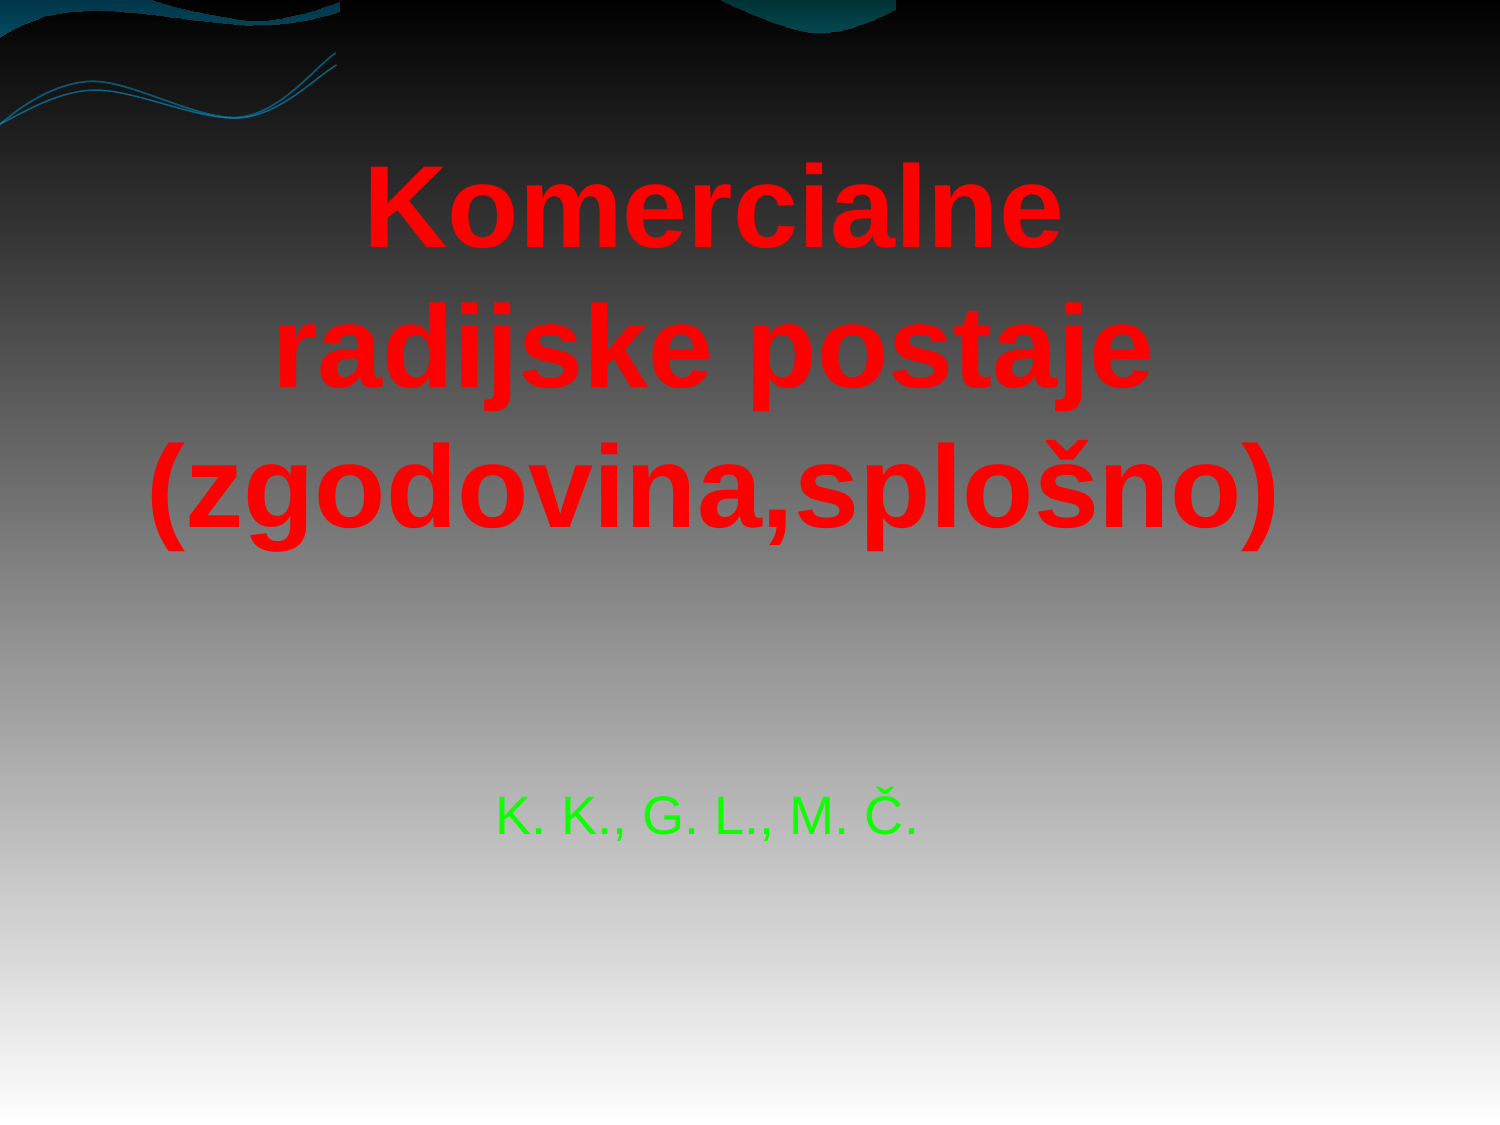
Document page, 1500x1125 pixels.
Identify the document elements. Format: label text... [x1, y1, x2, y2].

title Komercialne radijske postaje (zgodovina,splošno) [112, 90, 1290, 551]
subtitle K. K., G. L., M. Č. [112, 621, 1306, 1024]
